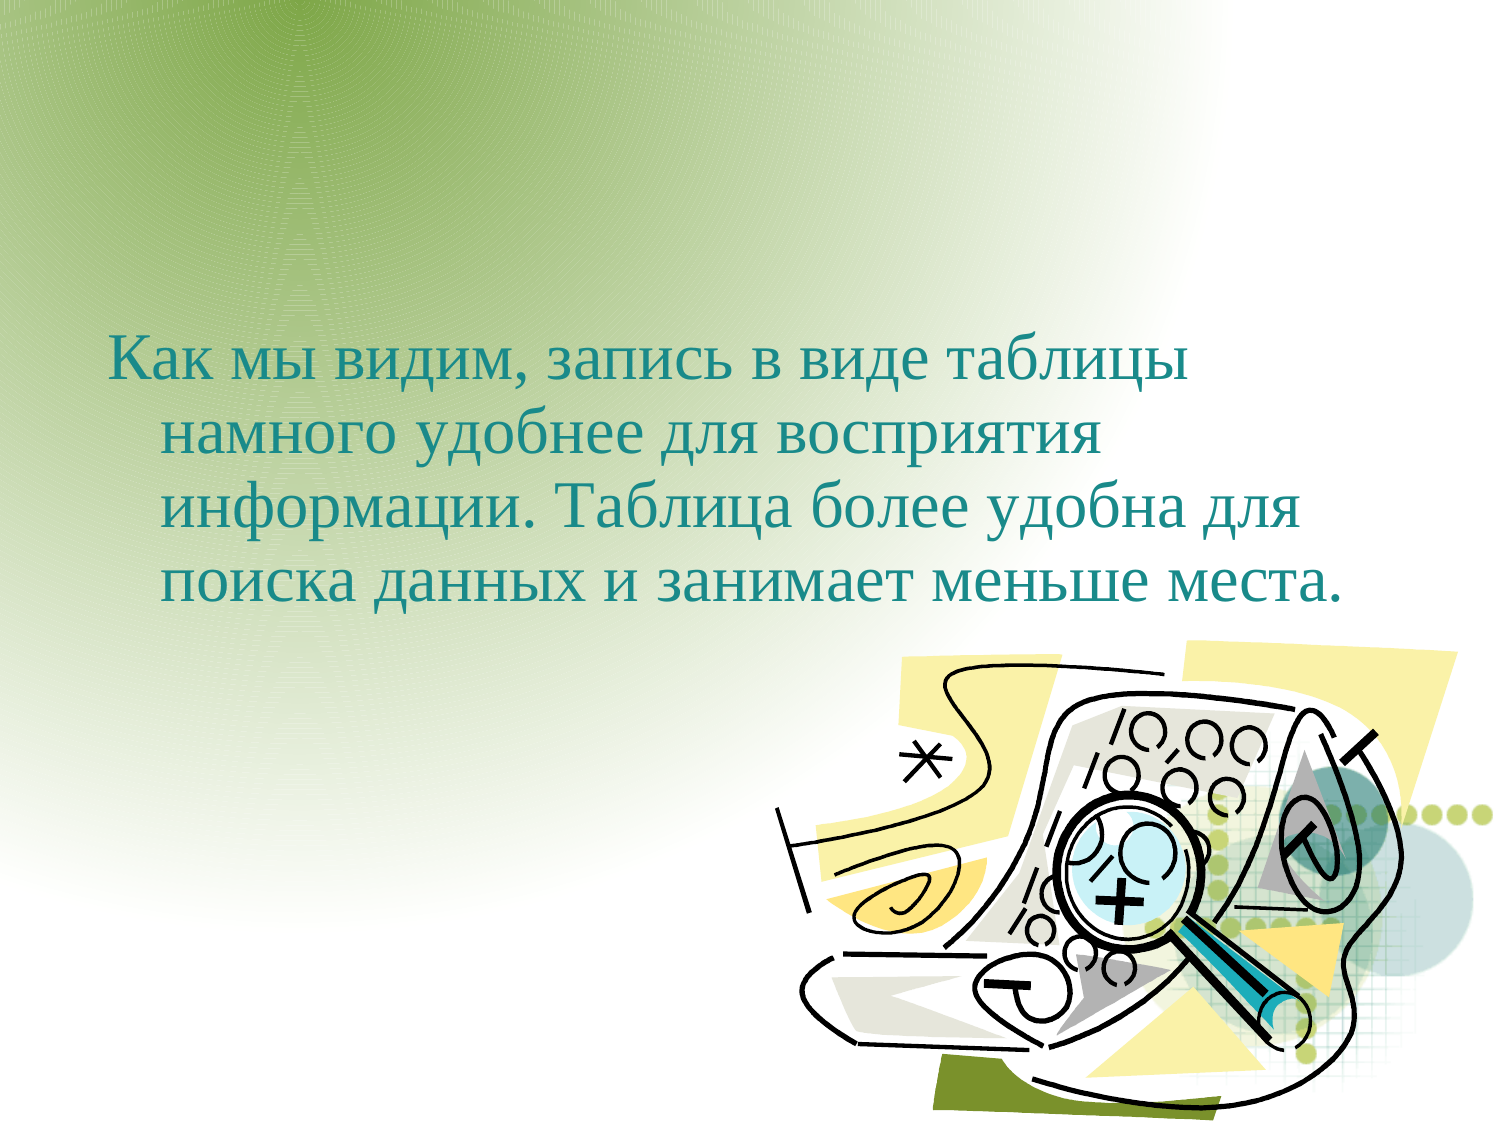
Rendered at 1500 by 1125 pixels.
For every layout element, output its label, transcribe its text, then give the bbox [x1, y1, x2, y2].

list Как мы видим, запись в виде таблицы намного удобнее для восприятия информации. Таблица более удобна для поиска данных и занимает меньше места. [75, 312, 1426, 988]
picture [774, 635, 1500, 1125]
title [75, 47, 1426, 276]
